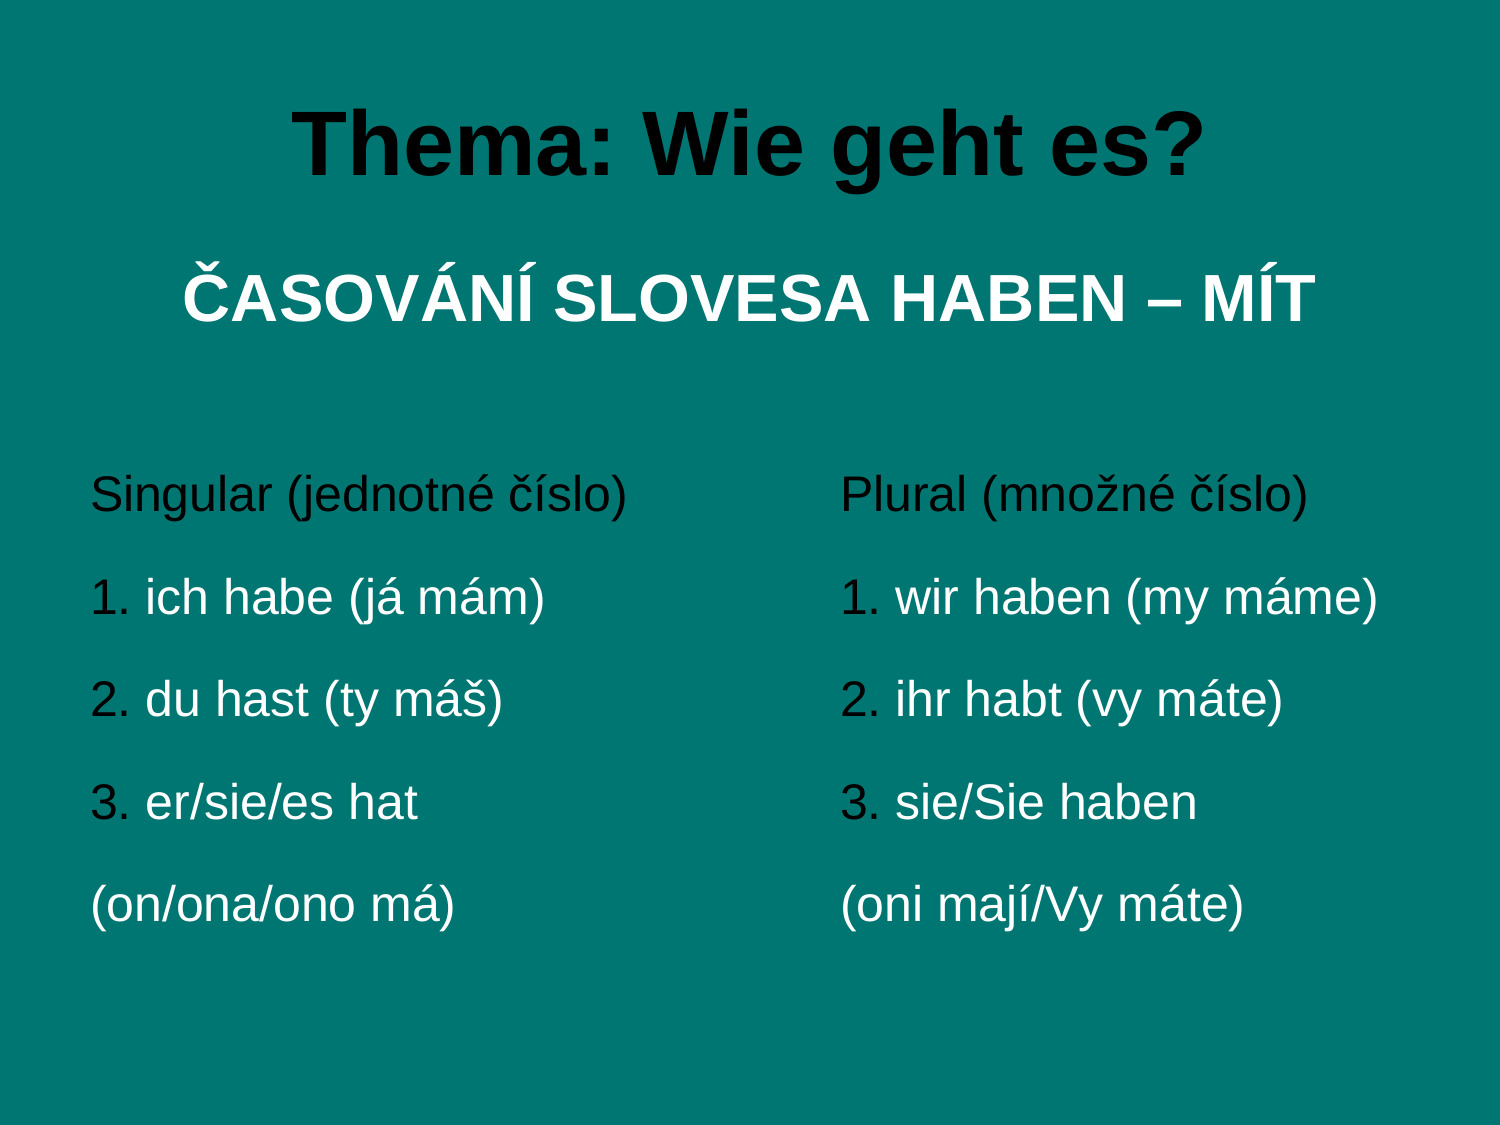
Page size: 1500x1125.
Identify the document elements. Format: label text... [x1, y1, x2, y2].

list ČASOVÁNÍ SLOVESA HABEN – MÍT Singular (jednotné číslo) Plural (množné číslo) 1. ich habe (já mám) 1. wir haben (my máme) 2. du hast (ty máš) 2. ihr habt (vy máte) 3. er/sie/es hat 3. sie/Sie haben (on/ona/ono má) (oni mají/Vy máte) [75, 262, 1426, 1103]
title Thema: Wie geht es? [75, 45, 1426, 233]
